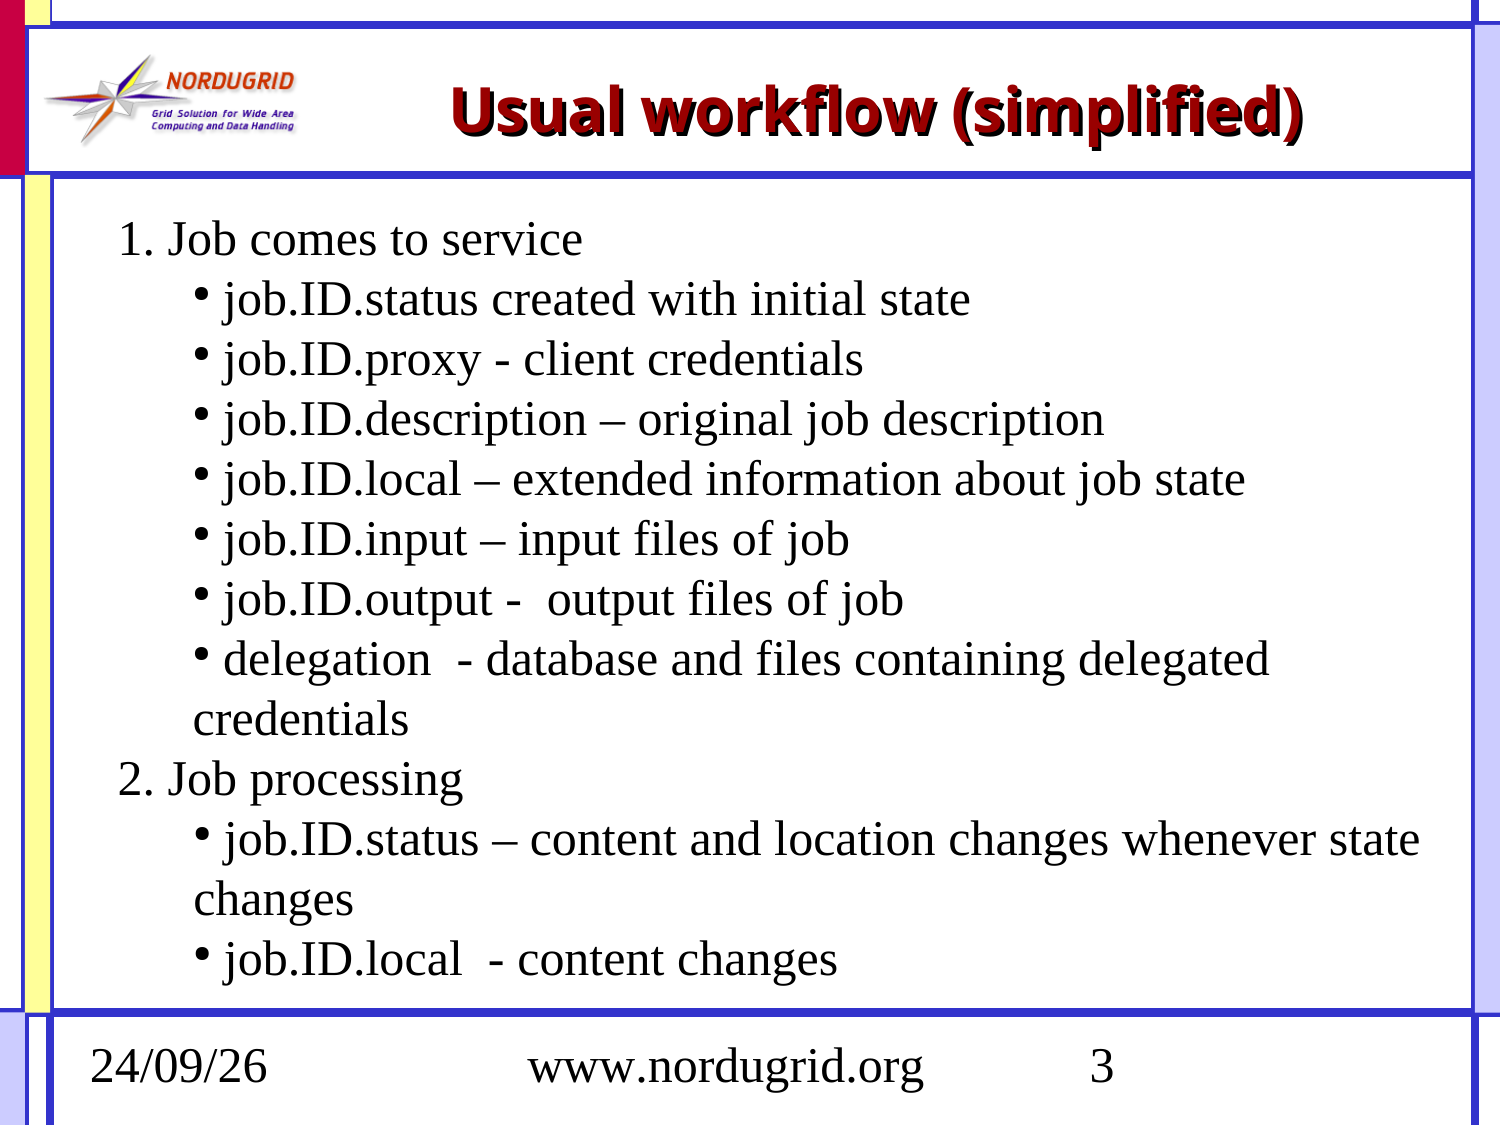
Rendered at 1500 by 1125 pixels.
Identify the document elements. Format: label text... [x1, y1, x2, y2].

picture [40, 49, 301, 148]
text_box Job comes to service job.ID.status created with initial state job.ID.proxy - client credentials job.ID.description – original job description job.ID.local – extended information about job state job.ID.input – input files of job job.ID.output - output files of job delegation - database and files containing delegated credentials Job processing job.ID.status – content and location changes whenever state changes job.ID.local - content changes [102, 198, 1438, 993]
title Usual workflow (simplified) [324, 62, 1428, 153]
list [87, 200, 1426, 1001]
